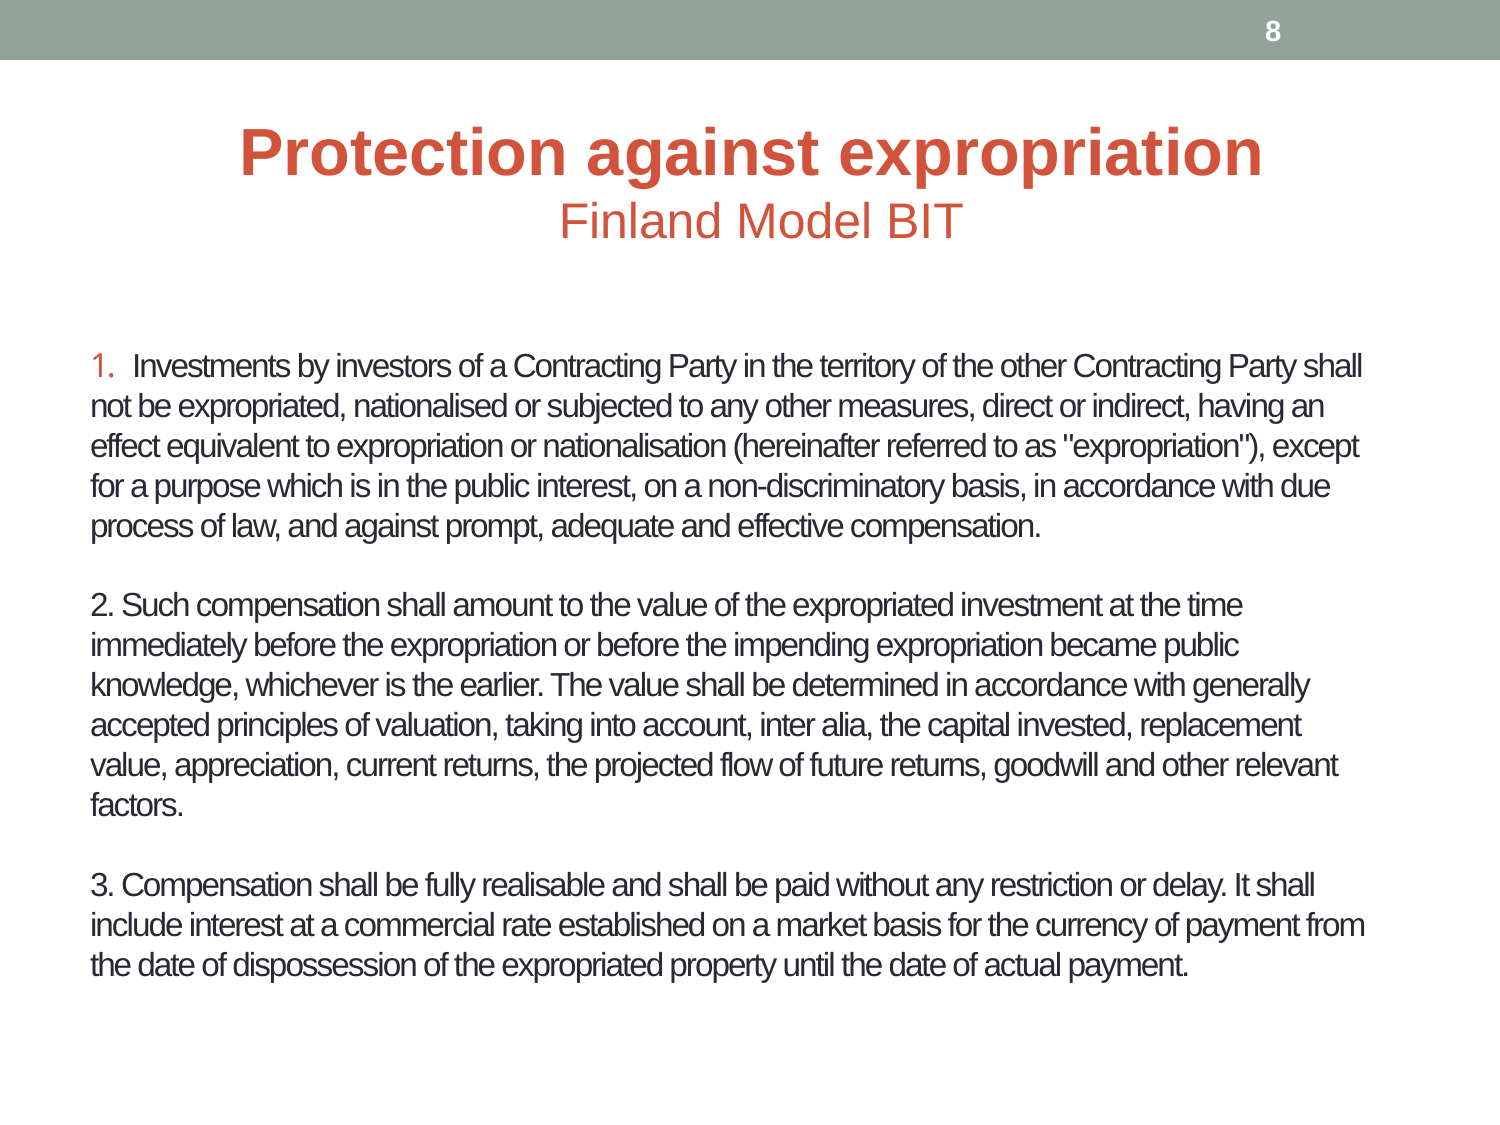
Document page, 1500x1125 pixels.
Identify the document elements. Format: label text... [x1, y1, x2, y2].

text_box Protection against expropriation Finland Model BIT [123, 101, 1399, 256]
title 1. Investments by investors of a Contracting Party in the territory of the other Contracting Party shall not be expropriated, nationalised or subjected to any other measures, direct or indirect, having an effect equivalent to expropriation or nationalisation (hereinafter referred to as "expropriation"), except for a purpose which is in the public interest, on a non-discriminatory basis, in accordance with due process of law, and against prompt, adequate and effective compensation. 2. Such compensation shall amount to the value of the expropriated investment at the time immediately before the expropriation or before the impending expropriation became public knowledge, whichever is the earlier. The value shall be determined in accordance with generally accepted principles of valuation, taking into account, inter alia, the capital invested, replacement value, appreciation, current returns, the projected flow of future returns, goodwill and other relevant factors. 3. Compensation shall be fully realisable and shall be paid without any restriction or delay. It shall include interest at a commercial rate established on a market basis for the currency of payment from the date of dispossession of the expropriated property until the date of actual payment. [75, 264, 1400, 1063]
slide_number <編號> [1250, 3, 1425, 57]
